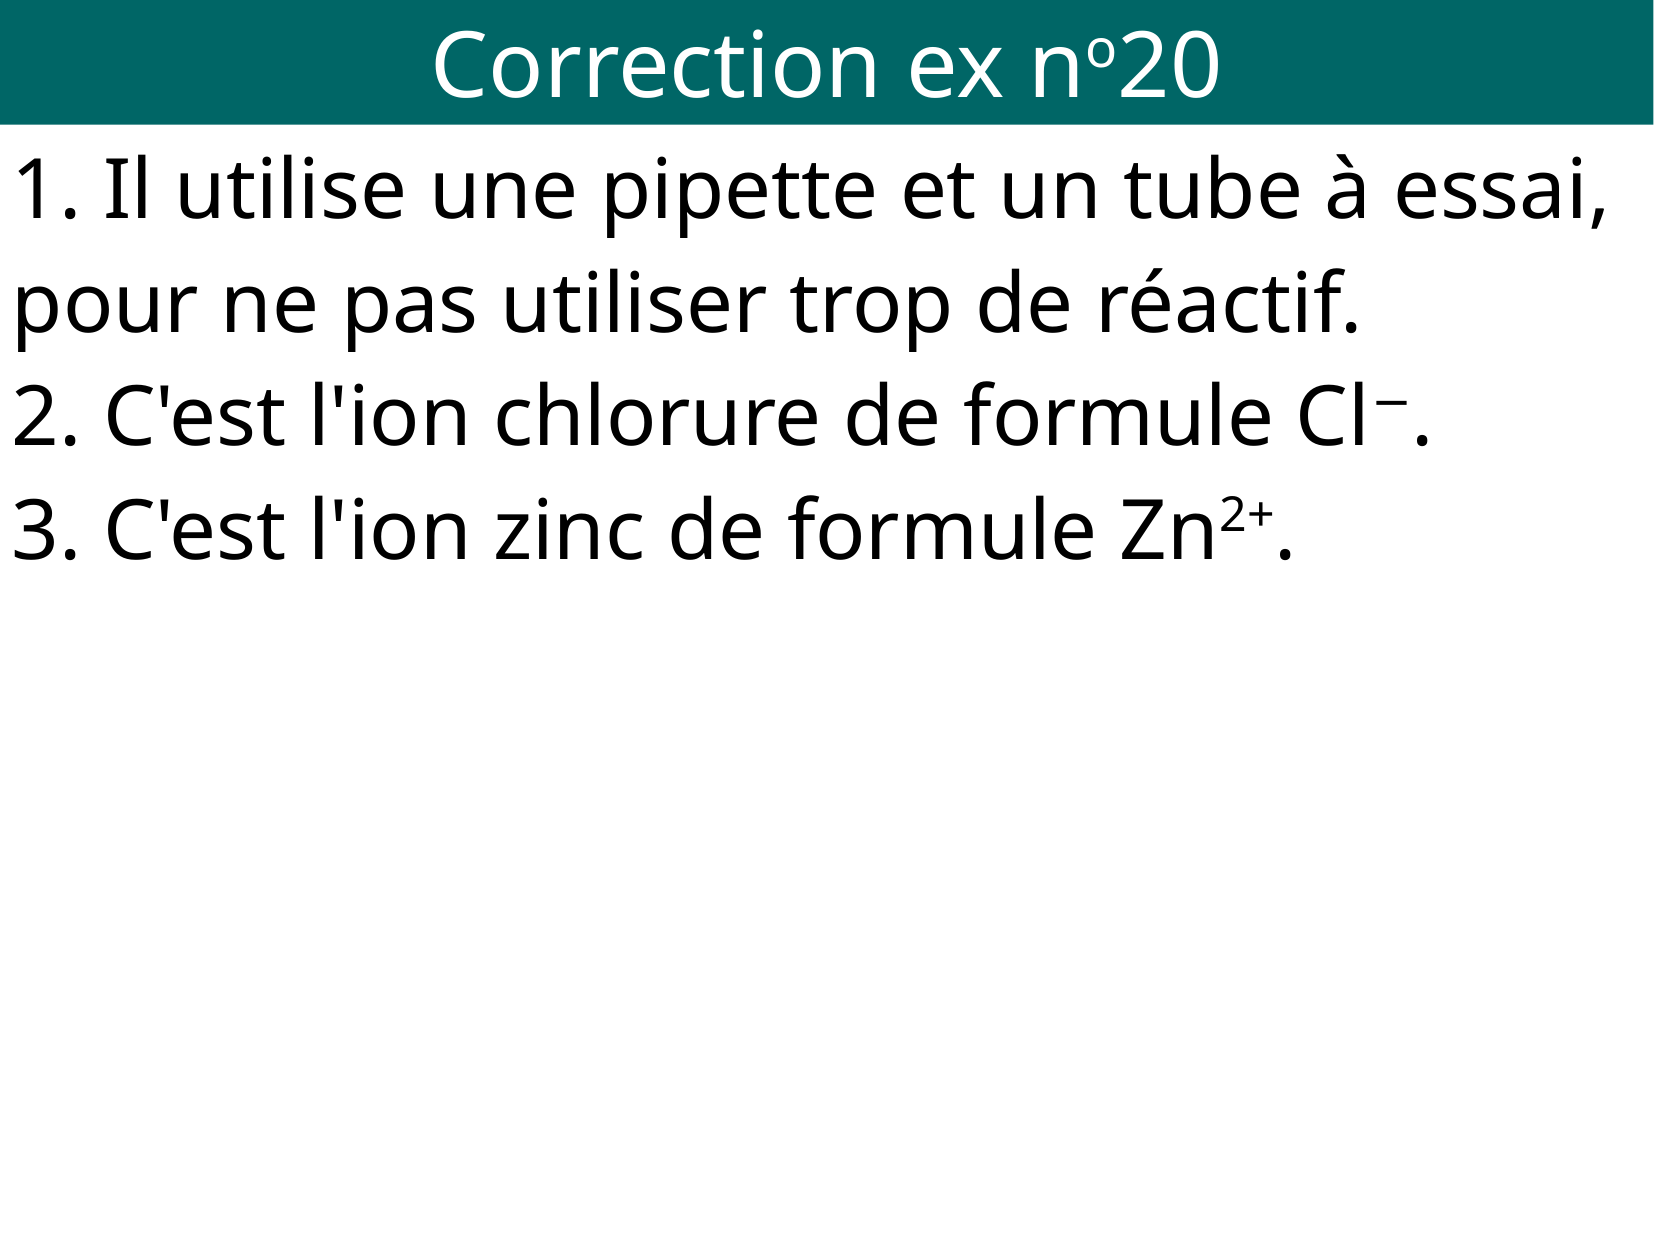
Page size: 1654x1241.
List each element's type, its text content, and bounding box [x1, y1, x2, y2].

subtitle 1. Il utilise une pipette et un tube à essai, pour ne pas utiliser trop de réactif. 2. C'est l'ion chlorure de formule Cl−. 3. C'est l'ion zinc de formule Zn2+. [11, 129, 1642, 1229]
title Correction ex no20 [0, 8, 1654, 116]
